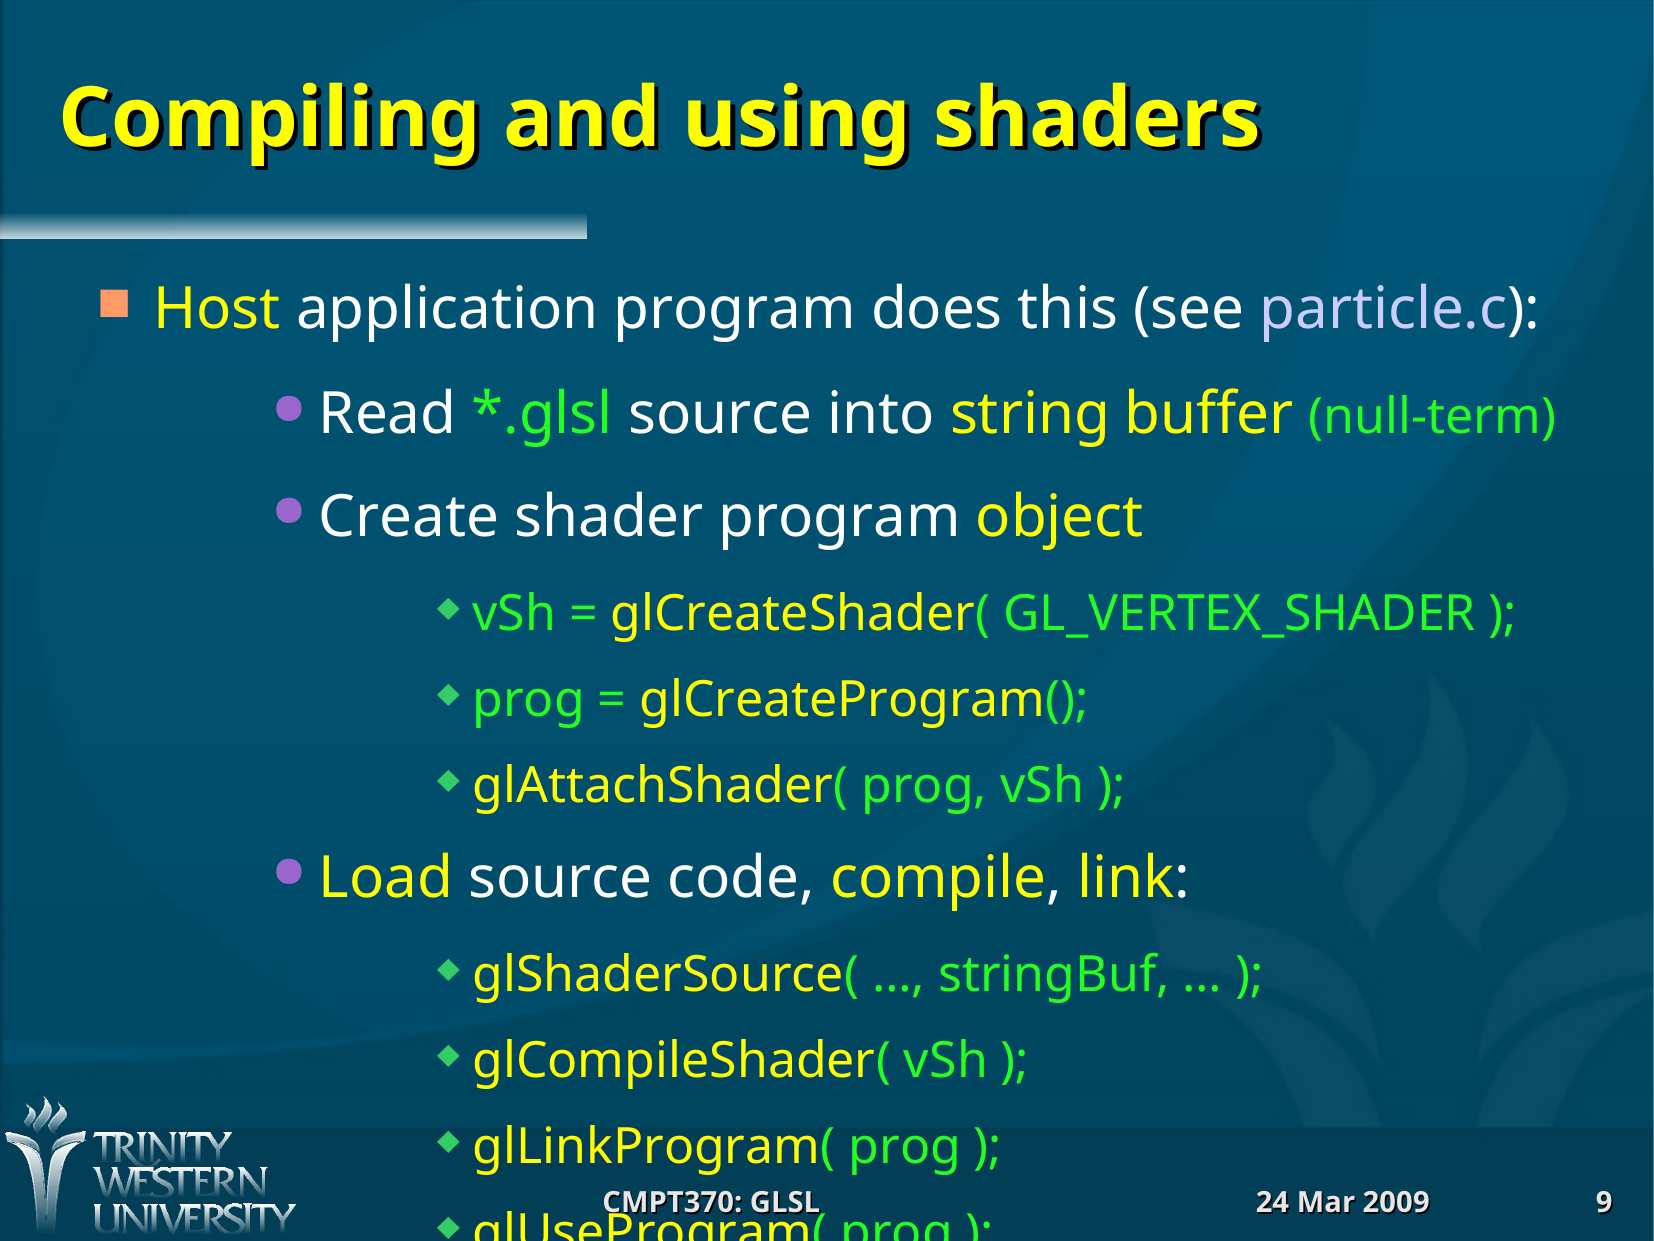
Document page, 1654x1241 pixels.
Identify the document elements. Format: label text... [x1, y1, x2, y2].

list Host application program does this (see particle.c): Read *.glsl source into string buffer (null-term) Create shader program object vSh = glCreateShader( GL_VERTEX_SHADER ); prog = glCreateProgram(); glAttachShader( prog, vSh ); Load source code, compile, link: glShaderSource( …, stringBuf, … ); glCompileShader( vSh ); glLinkProgram( prog ); glUseProgram( prog ); [82, 266, 1654, 1148]
title Compiling and using shaders [59, 27, 1548, 201]
picture [38, 1227, 54, 1232]
picture [0, 233, 586, 238]
picture [0, 214, 586, 232]
